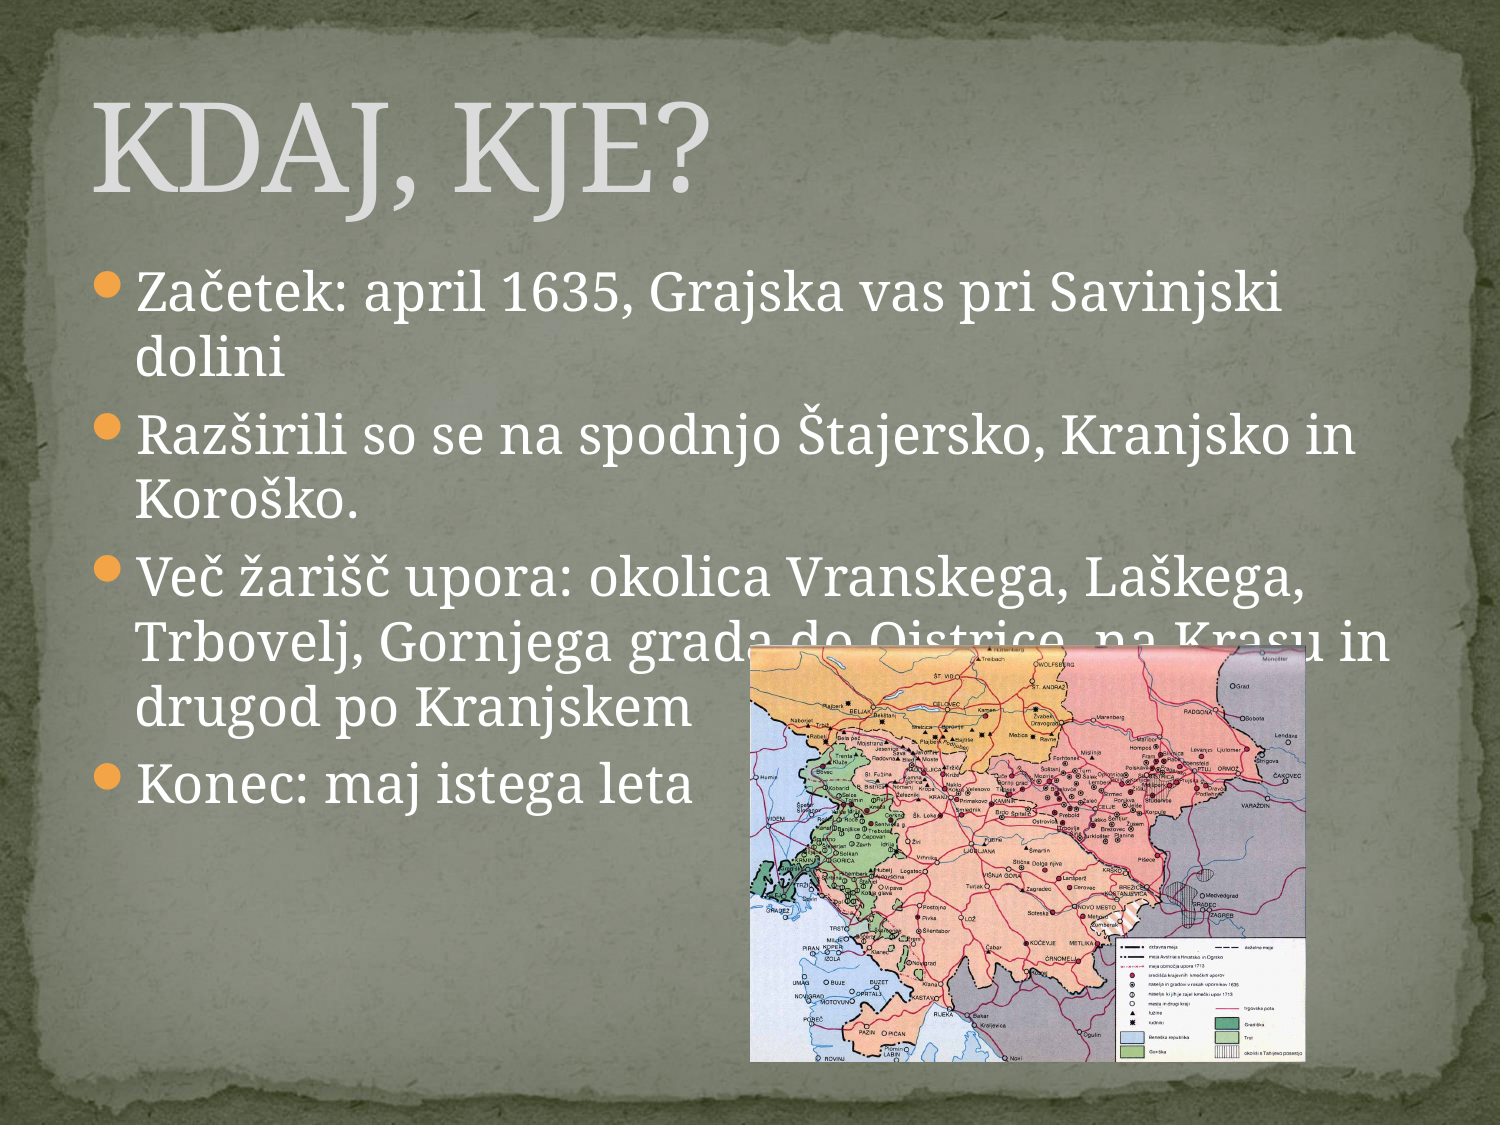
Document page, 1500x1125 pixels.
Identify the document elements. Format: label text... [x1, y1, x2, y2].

title KDAJ, KJE? [75, 24, 1425, 225]
picture [0, 0, 1500, 1125]
list Začetek: april 1635, Grajska vas pri Savinjski dolini Razširili so se na spodnjo Štajersko, Kranjsko in Koroško. Več žarišč upora: okolica Vranskega, Laškega, Trbovelj, Gornjega grada do Ojstrice, na Krasu in drugod po Kranjskem Konec: maj istega leta [75, 249, 1425, 1000]
